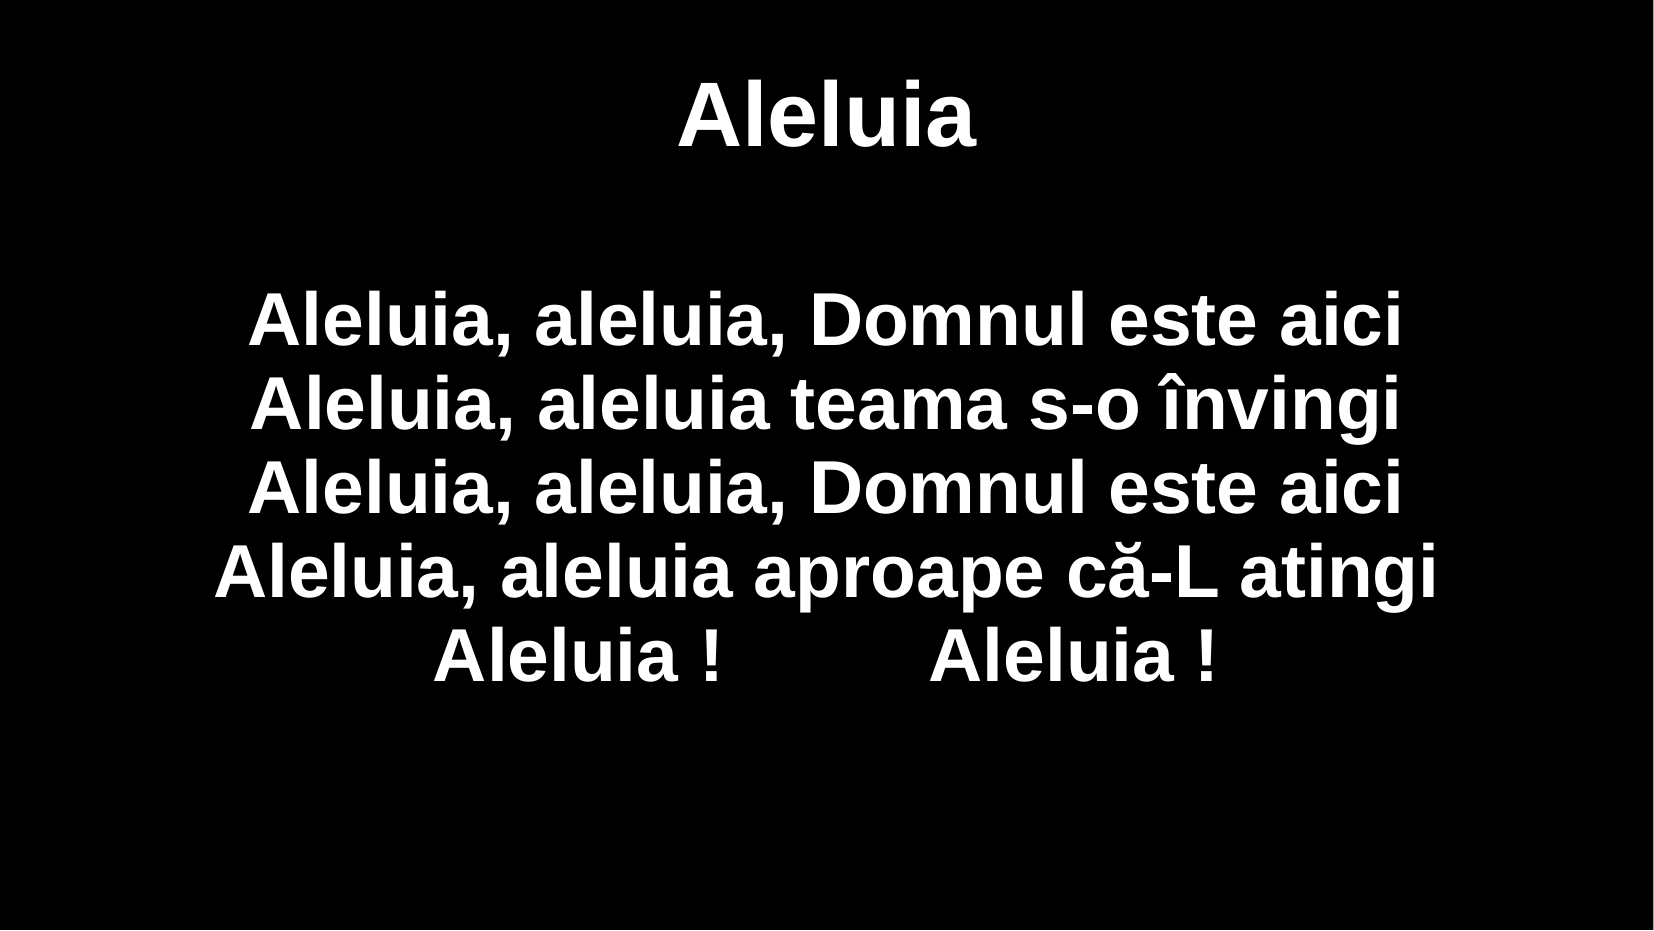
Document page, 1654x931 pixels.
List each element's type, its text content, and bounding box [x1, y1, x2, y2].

title Aleluia [82, 37, 1571, 193]
subtitle Aleluia, aleluia, Domnul este aici Aleluia, aleluia teama s-o învingi Aleluia, aleluia, Domnul este aici Aleluia, aleluia aproape că-L atingi Aleluia ! Aleluia ! [82, 217, 1571, 757]
